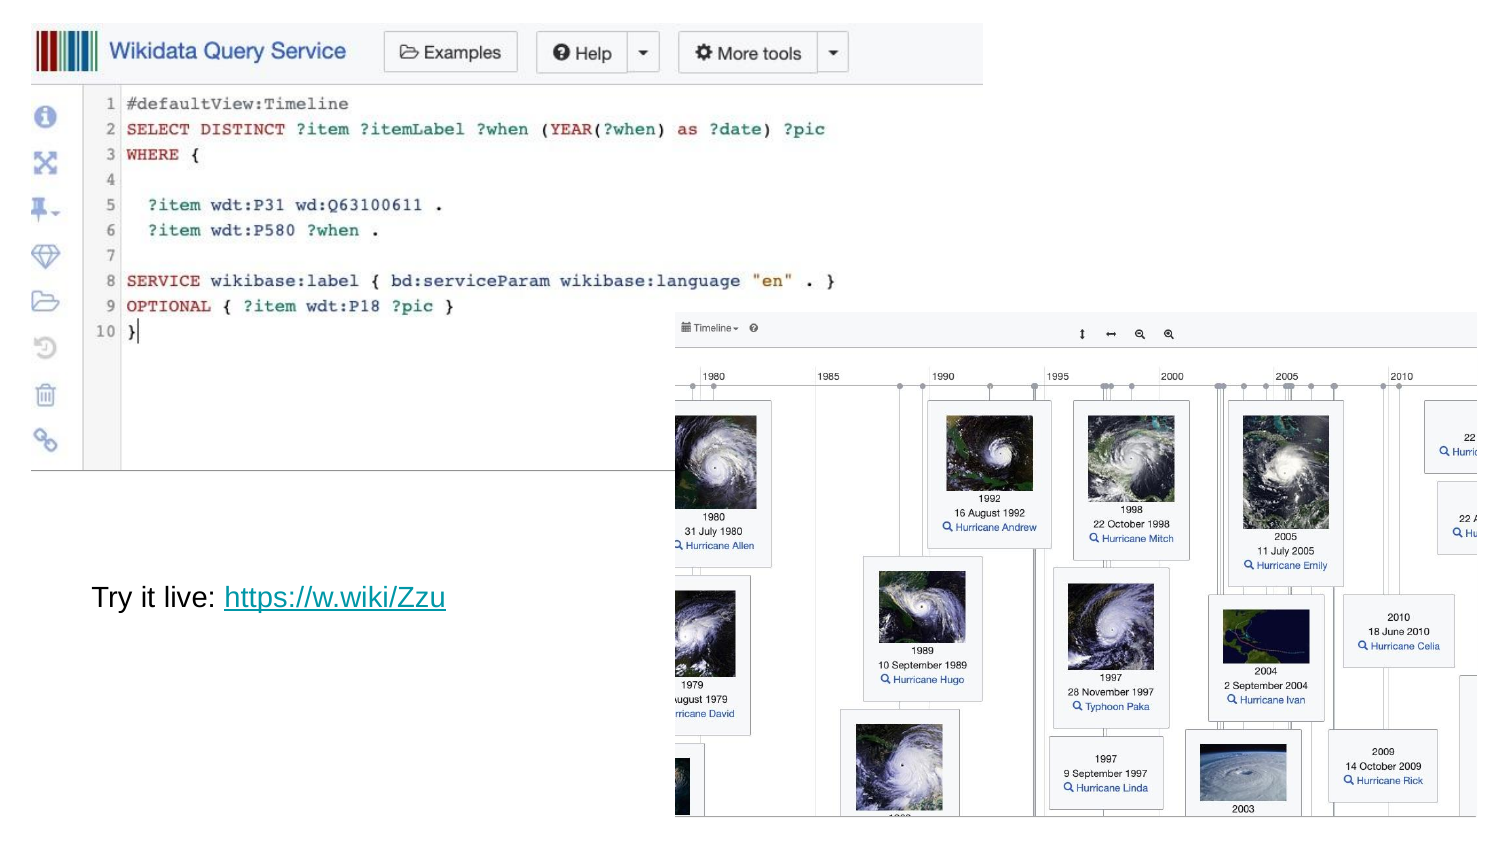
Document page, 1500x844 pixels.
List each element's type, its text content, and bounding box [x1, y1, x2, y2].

text_box Try it live: https://w.wiki/Zzu [76, 563, 618, 649]
picture [31, 23, 1477, 816]
